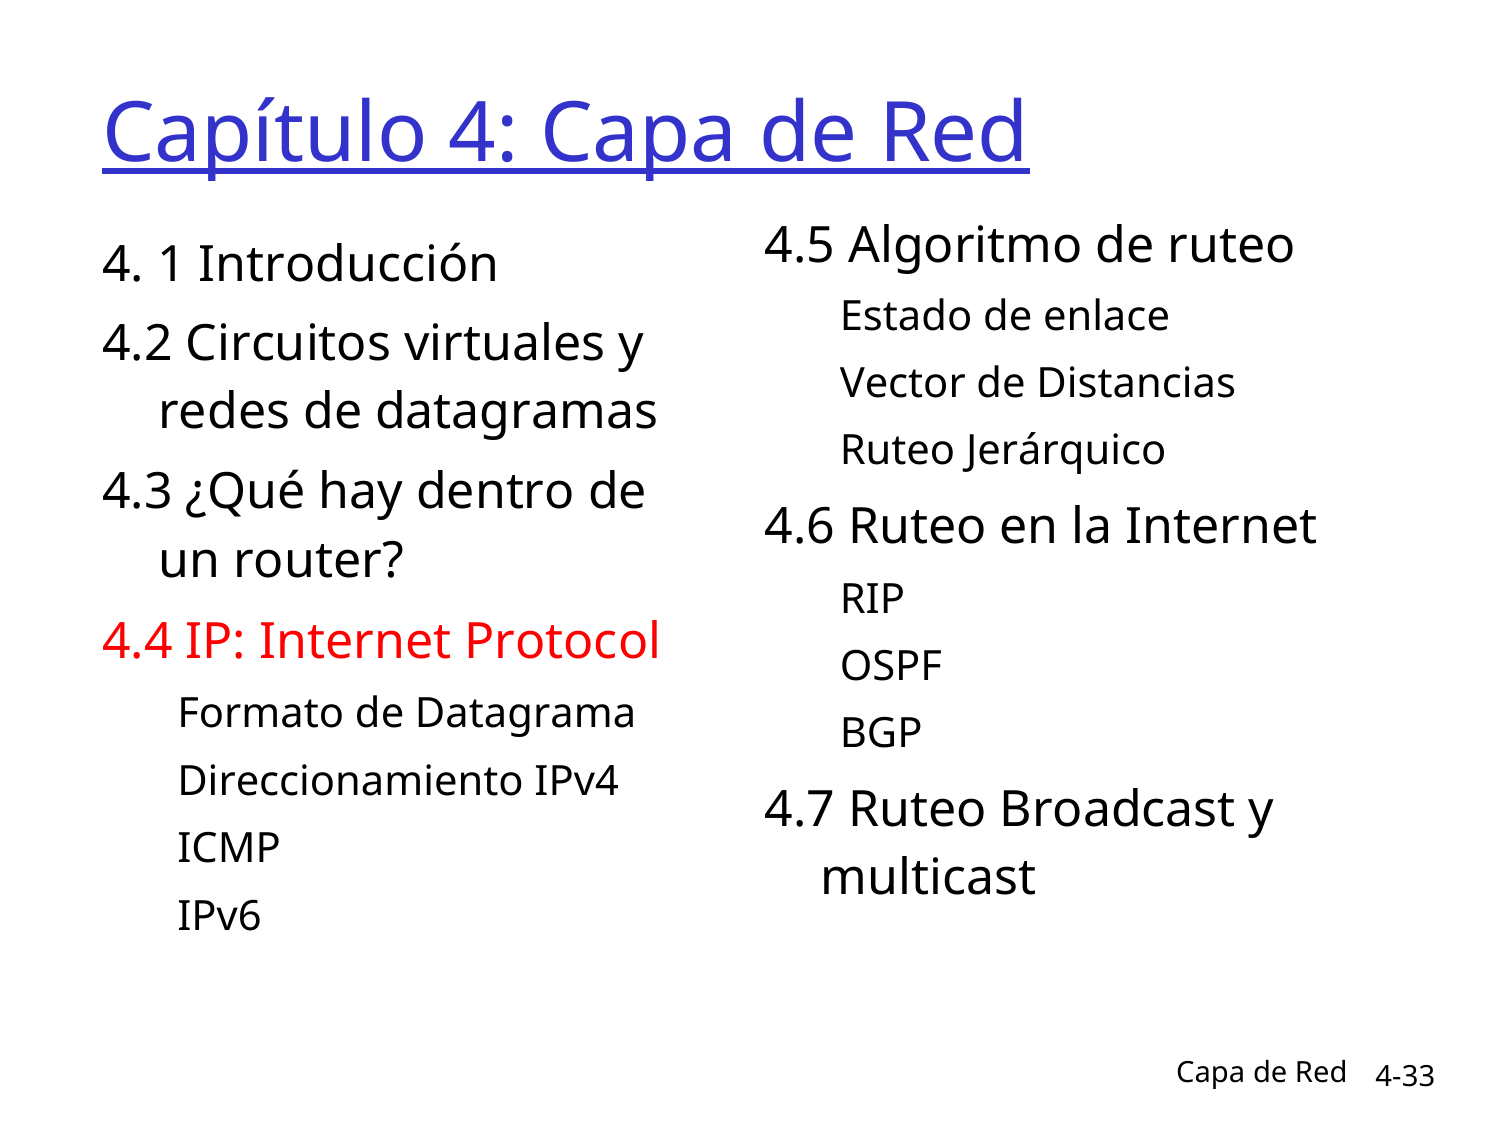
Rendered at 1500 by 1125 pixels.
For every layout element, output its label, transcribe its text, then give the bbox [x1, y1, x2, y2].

title Capítulo 4: Capa de Red [87, 37, 1363, 225]
list 4. 1 Introducción 4.2 Circuitos virtuales y redes de datagramas 4.3 ¿Qué hay dentro de un router? 4.4 IP: Internet Protocol Formato de Datagrama Direccionamiento IPv4 ICMP IPv6 [87, 224, 713, 1039]
list 4.5 Algoritmo de ruteo Estado de enlace Vector de Distancias Ruteo Jerárquico 4.6 Ruteo en la Internet RIP OSPF BGP 4.7 Ruteo Broadcast y multicast [750, 205, 1376, 1088]
